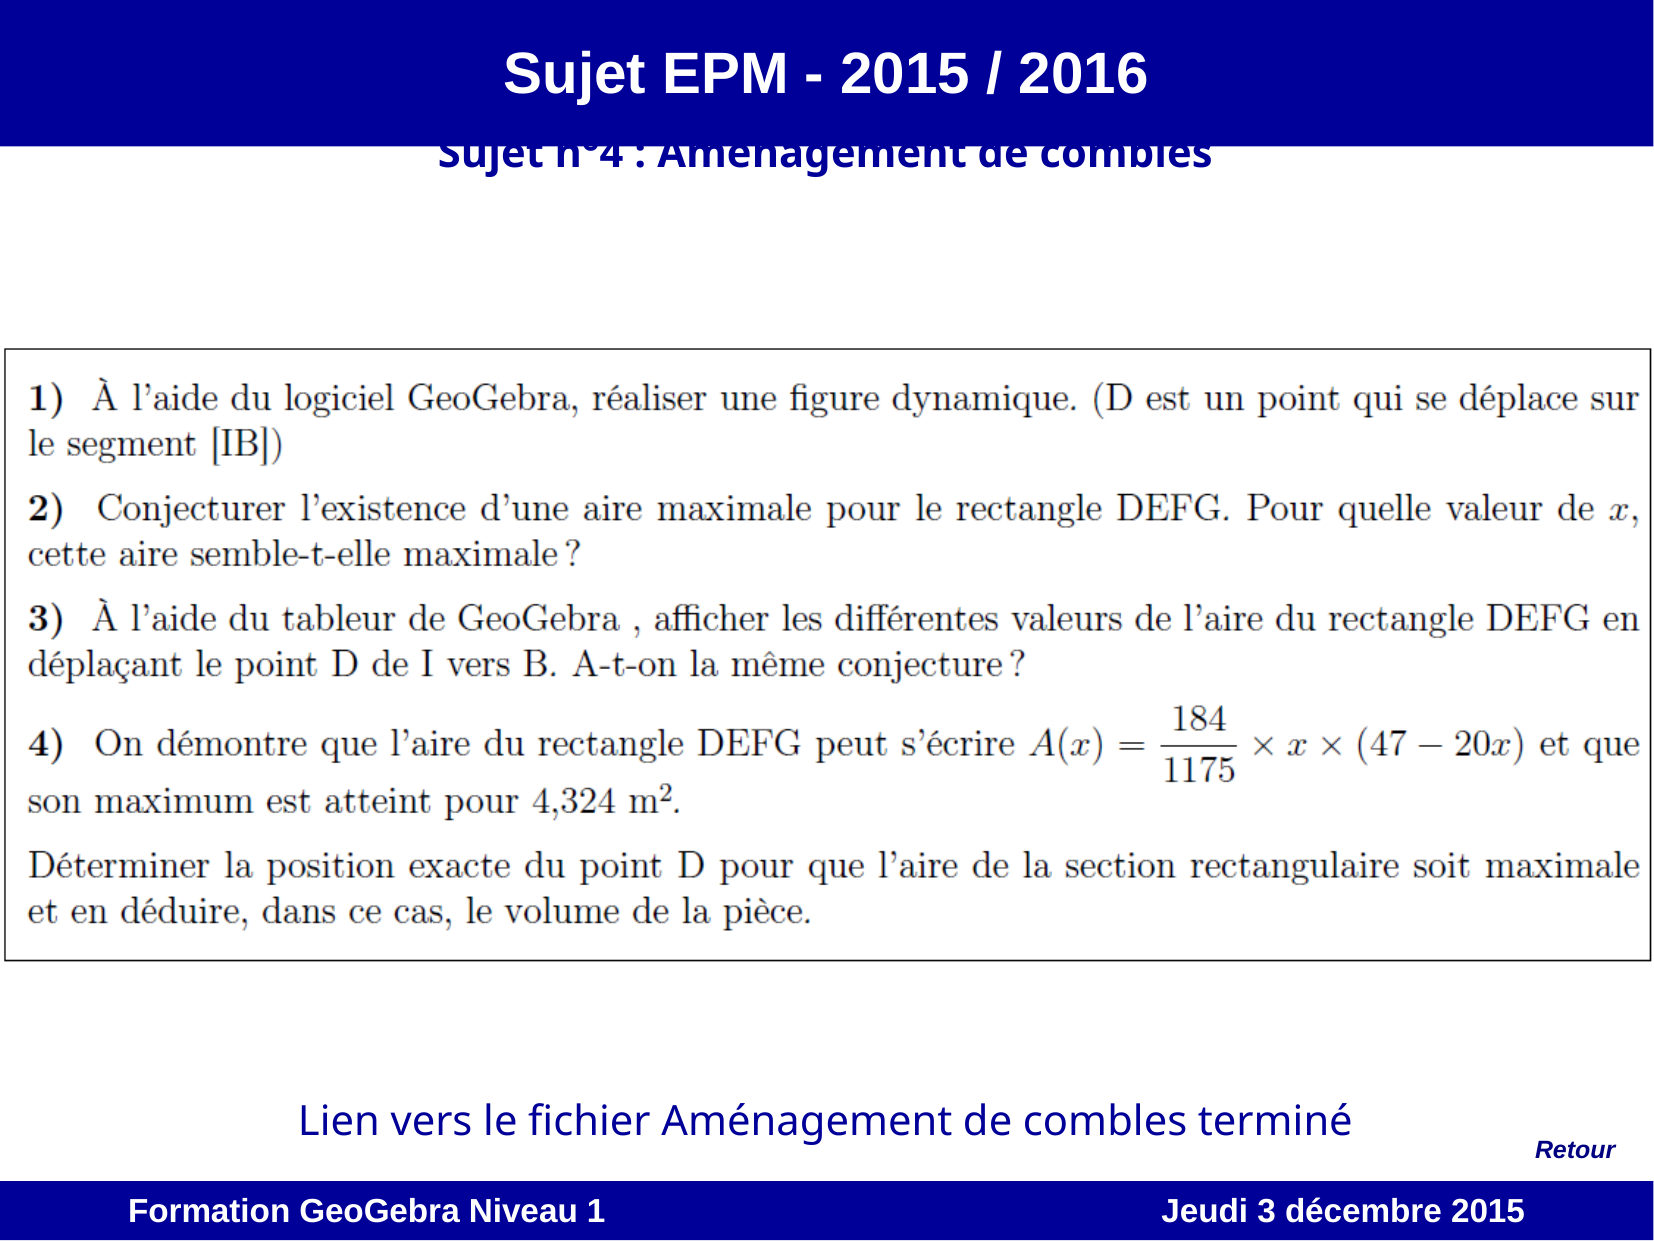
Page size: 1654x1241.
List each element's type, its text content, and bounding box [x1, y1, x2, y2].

text_box Formation GeoGebra Niveau 1 Jeudi 3 décembre 2015 [0, 1181, 1654, 1241]
text_box Retour [1520, 1128, 1637, 1172]
picture [1, 334, 1653, 966]
title Sujet EPM - 2015 / 2016 [0, 0, 1654, 147]
subtitle Sujet n°4 : Aménagement de combles Lien vers le fichier Aménagement de combles terminé [28, 130, 1623, 334]
subtitle Sujet n°4 : Aménagement de combles Lien vers le fichier Aménagement de combles terminé [28, 966, 1623, 1181]
